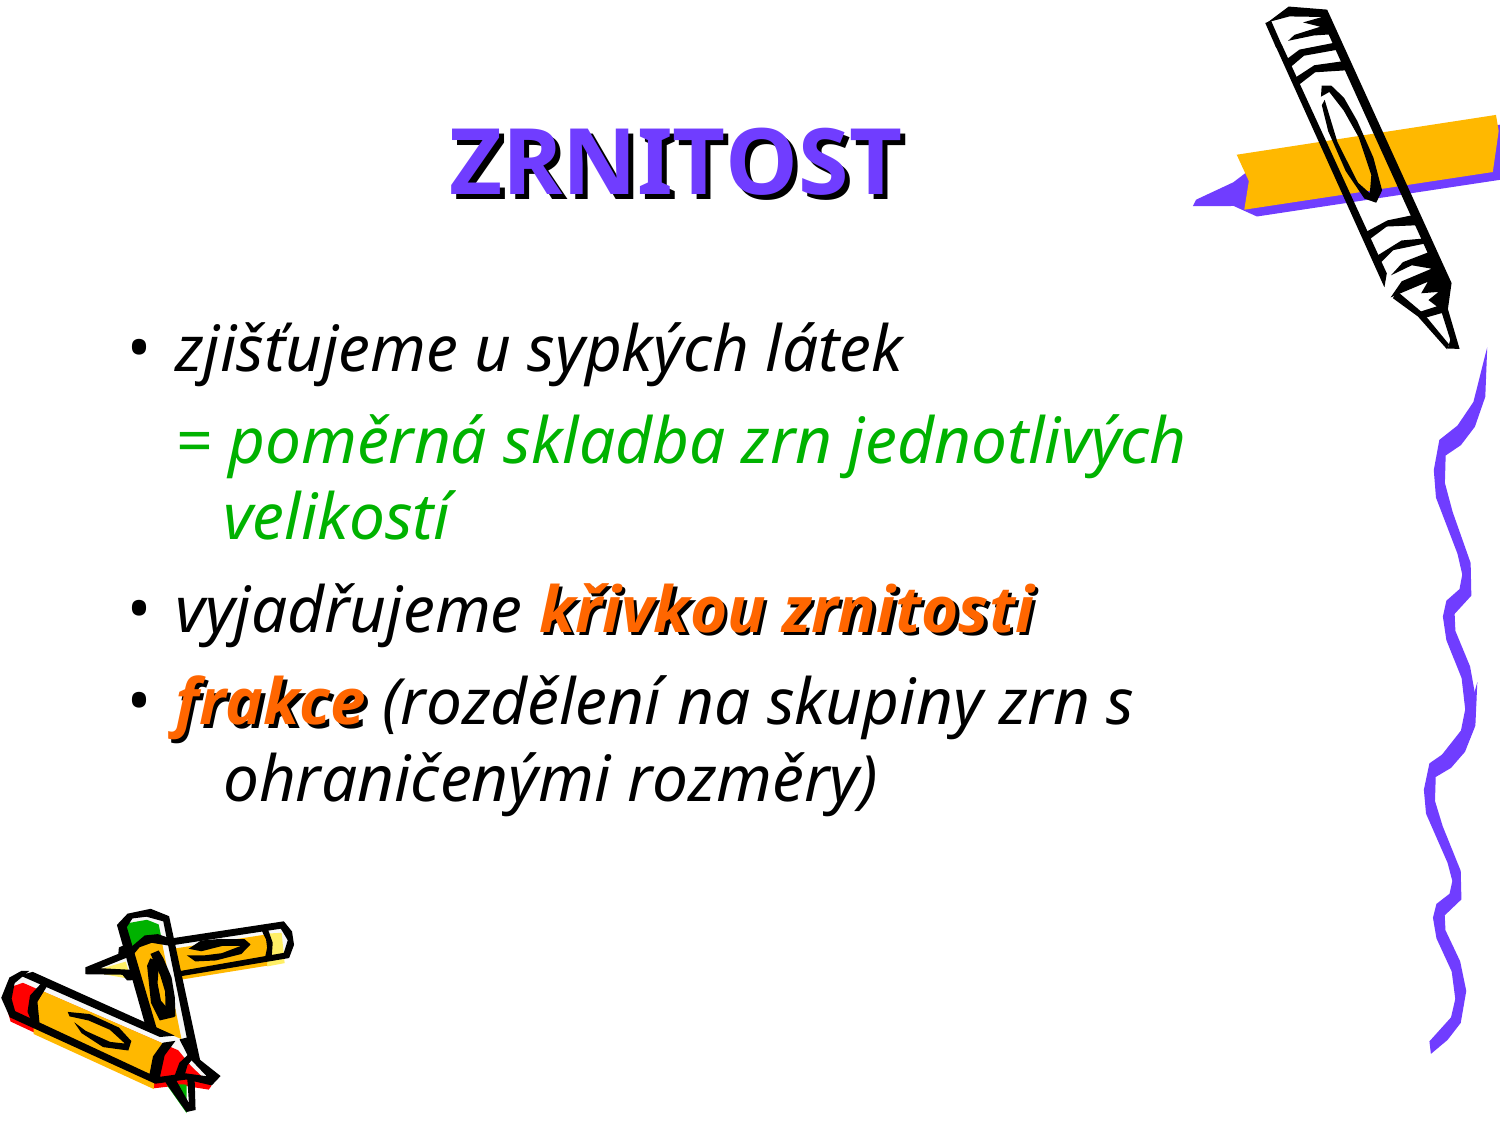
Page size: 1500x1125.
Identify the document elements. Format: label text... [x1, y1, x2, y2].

list zjišťujeme u sypkých látek = poměrná skladba zrn jednotlivých velikostí vyjadřujeme křivkou zrnitosti frakce (rozdělení na skupiny zrn s ohraničenými rozměry) [112, 299, 1375, 823]
title ZRNITOST [112, 24, 1240, 221]
